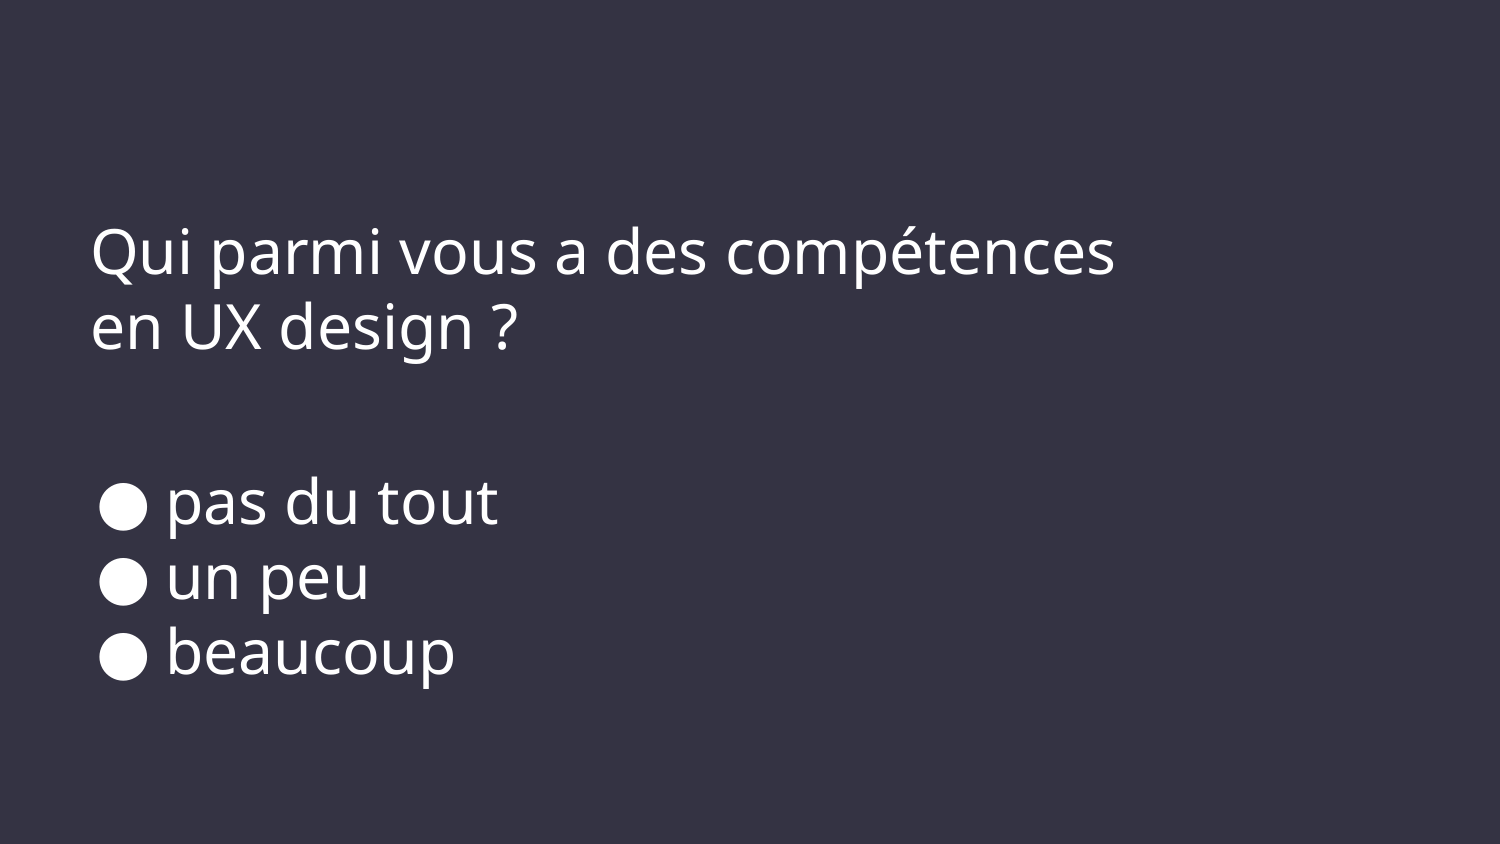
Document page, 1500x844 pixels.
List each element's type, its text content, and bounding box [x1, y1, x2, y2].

list Qui parmi vous a des compétences en UX design ? pas du tout un peu beaucoup [75, 196, 1425, 808]
